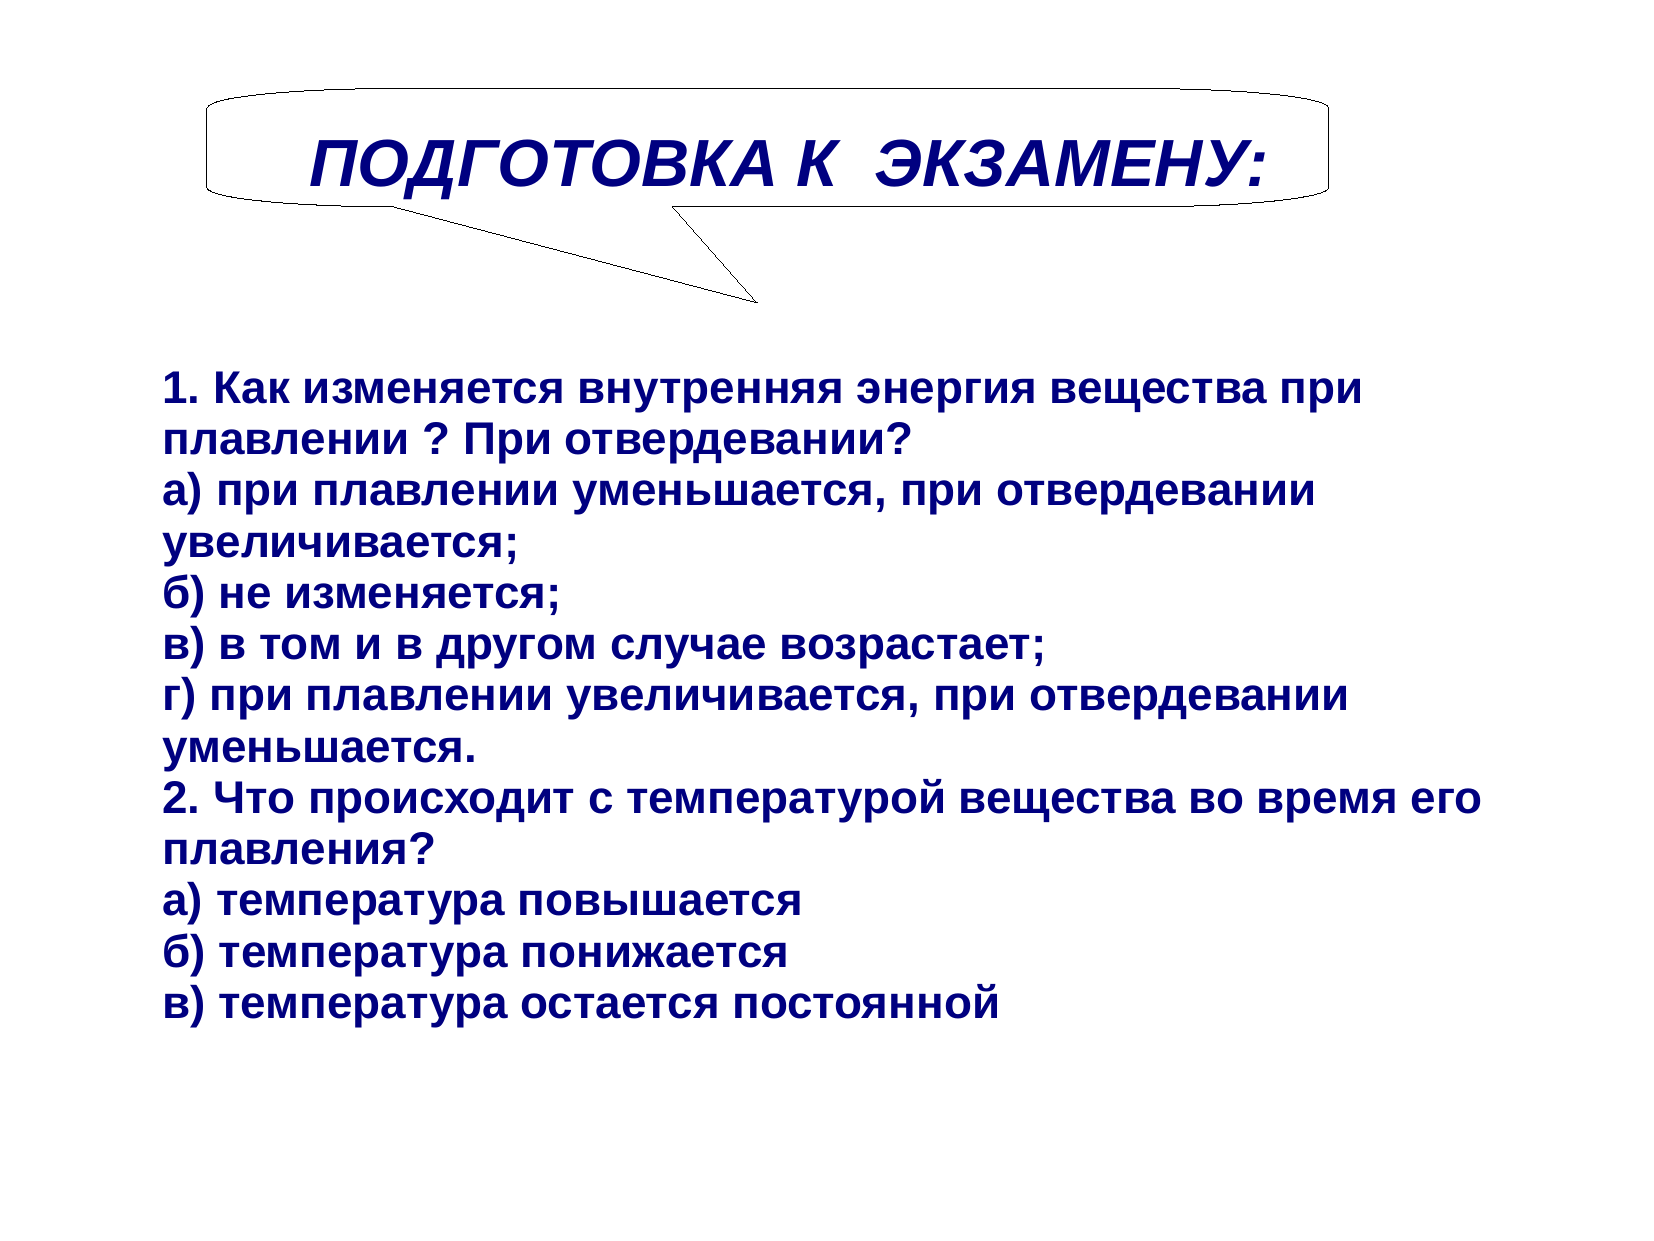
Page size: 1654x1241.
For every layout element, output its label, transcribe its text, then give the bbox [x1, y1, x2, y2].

text_box [397, 208, 758, 303]
text_box ПОДГОТОВКА К ЭКЗАМЕНУ: [295, 118, 1285, 208]
text_box 1. Как изменяется внутренняя энергия вещества при плавлении ? При отвердевании? а) при плавлении уменьшается, при отвердевании увеличивается; б) не изменяется; в) в том и в другом случае возрастает; г) при плавлении увеличивается, при отвердевании уменьшается. 2. Что происходит с температурой вещества во время его плавления? а) температура повышается б) температура понижается в) температура остается постоянной [147, 354, 1536, 1049]
text_box [206, 88, 1329, 204]
